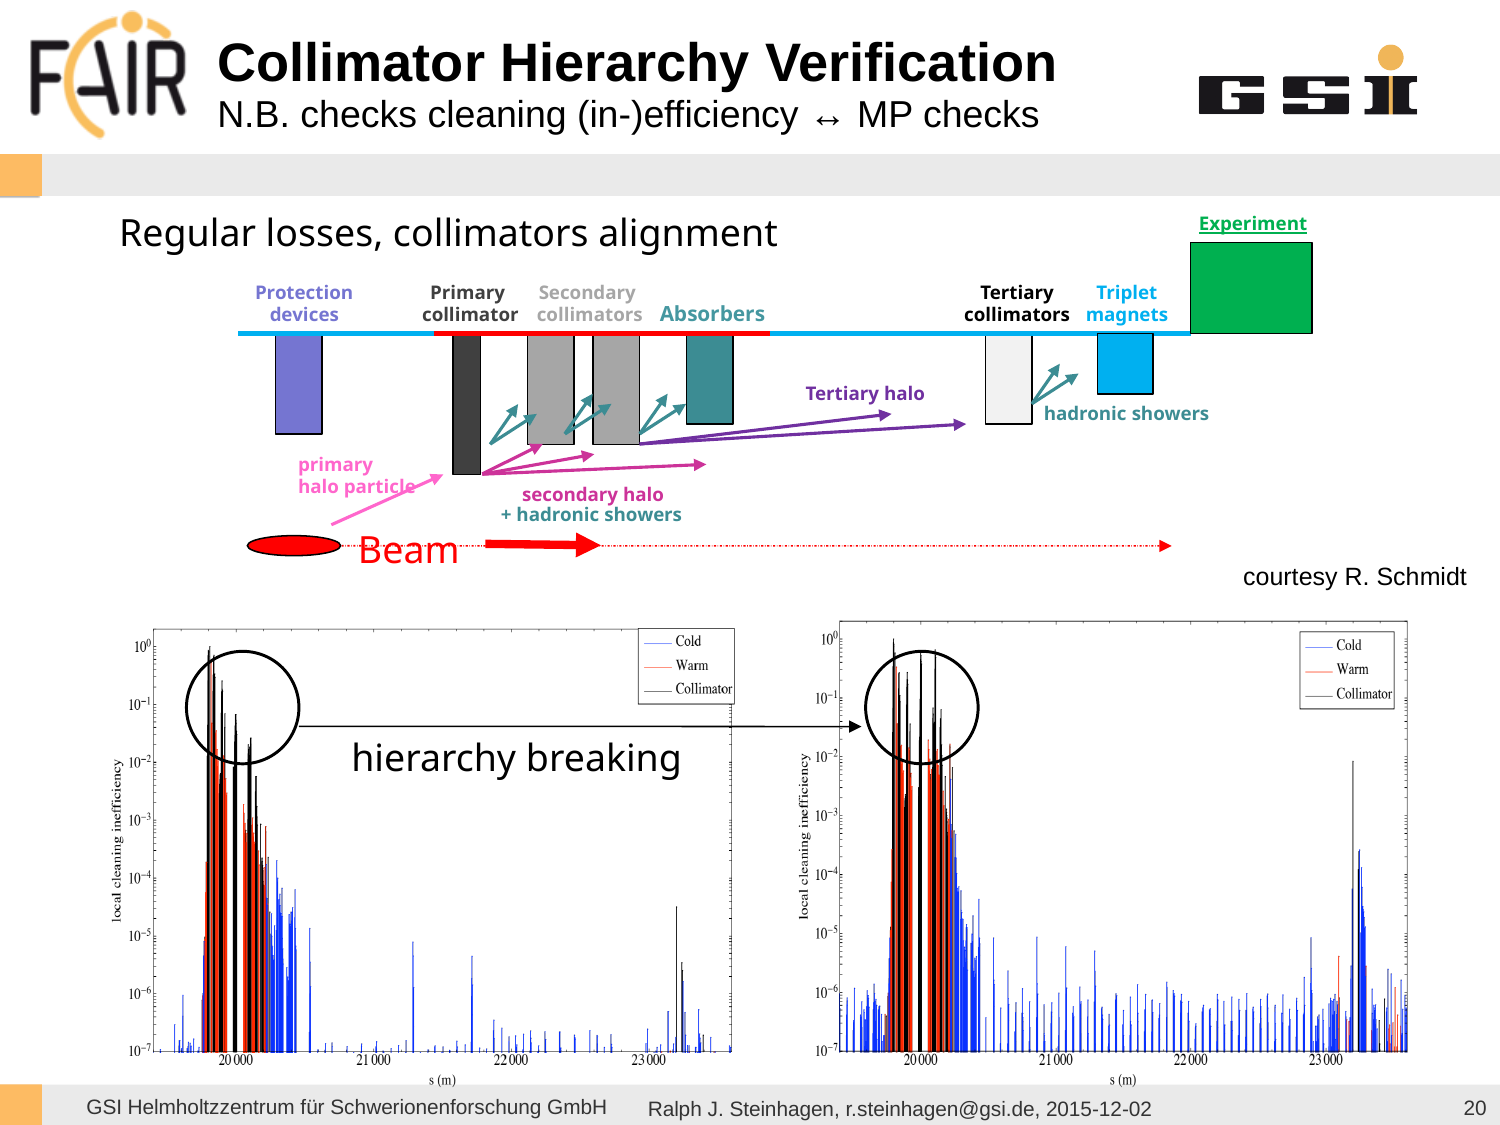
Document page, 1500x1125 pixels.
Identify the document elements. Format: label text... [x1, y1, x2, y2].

text_box [1097, 334, 1154, 394]
text_box Absorbers [644, 293, 780, 334]
text_box Primary collimator [407, 272, 522, 334]
text_box secondary halo [507, 474, 679, 495]
text_box Experiment [1183, 204, 1322, 243]
text_box hadronic showers [1024, 394, 1224, 433]
picture [1197, 42, 1419, 117]
text_box + hadronic showers [485, 495, 697, 534]
text_box Tertiary halo [790, 373, 940, 412]
text_box Regular losses, collimators alignment [104, 201, 1059, 262]
text_box [527, 336, 575, 445]
picture [98, 613, 749, 1102]
text_box [985, 336, 1032, 425]
picture [188, 653, 297, 762]
picture [30, 9, 187, 141]
text_box [686, 336, 733, 425]
text_box [592, 336, 640, 445]
text_box primary halo particle [283, 444, 431, 505]
text_box hierarchy breaking [336, 726, 749, 787]
text_box courtesy R. Schmidt [1228, 555, 1483, 598]
text_box Tertiary collimators [949, 272, 1070, 334]
title Collimator Hierarchy Verification N.B. checks cleaning (in-)efficiency ↔ MP checks [217, 0, 1193, 173]
text_box Protection devices [240, 272, 369, 334]
text_box Beam [343, 518, 475, 579]
picture [786, 613, 1424, 1102]
text_box [247, 535, 341, 556]
text_box Triplet magnets [1070, 272, 1183, 334]
text_box Secondary collimators [522, 272, 658, 334]
text_box [275, 336, 322, 435]
text_box [1190, 242, 1312, 334]
text_box [452, 336, 481, 475]
